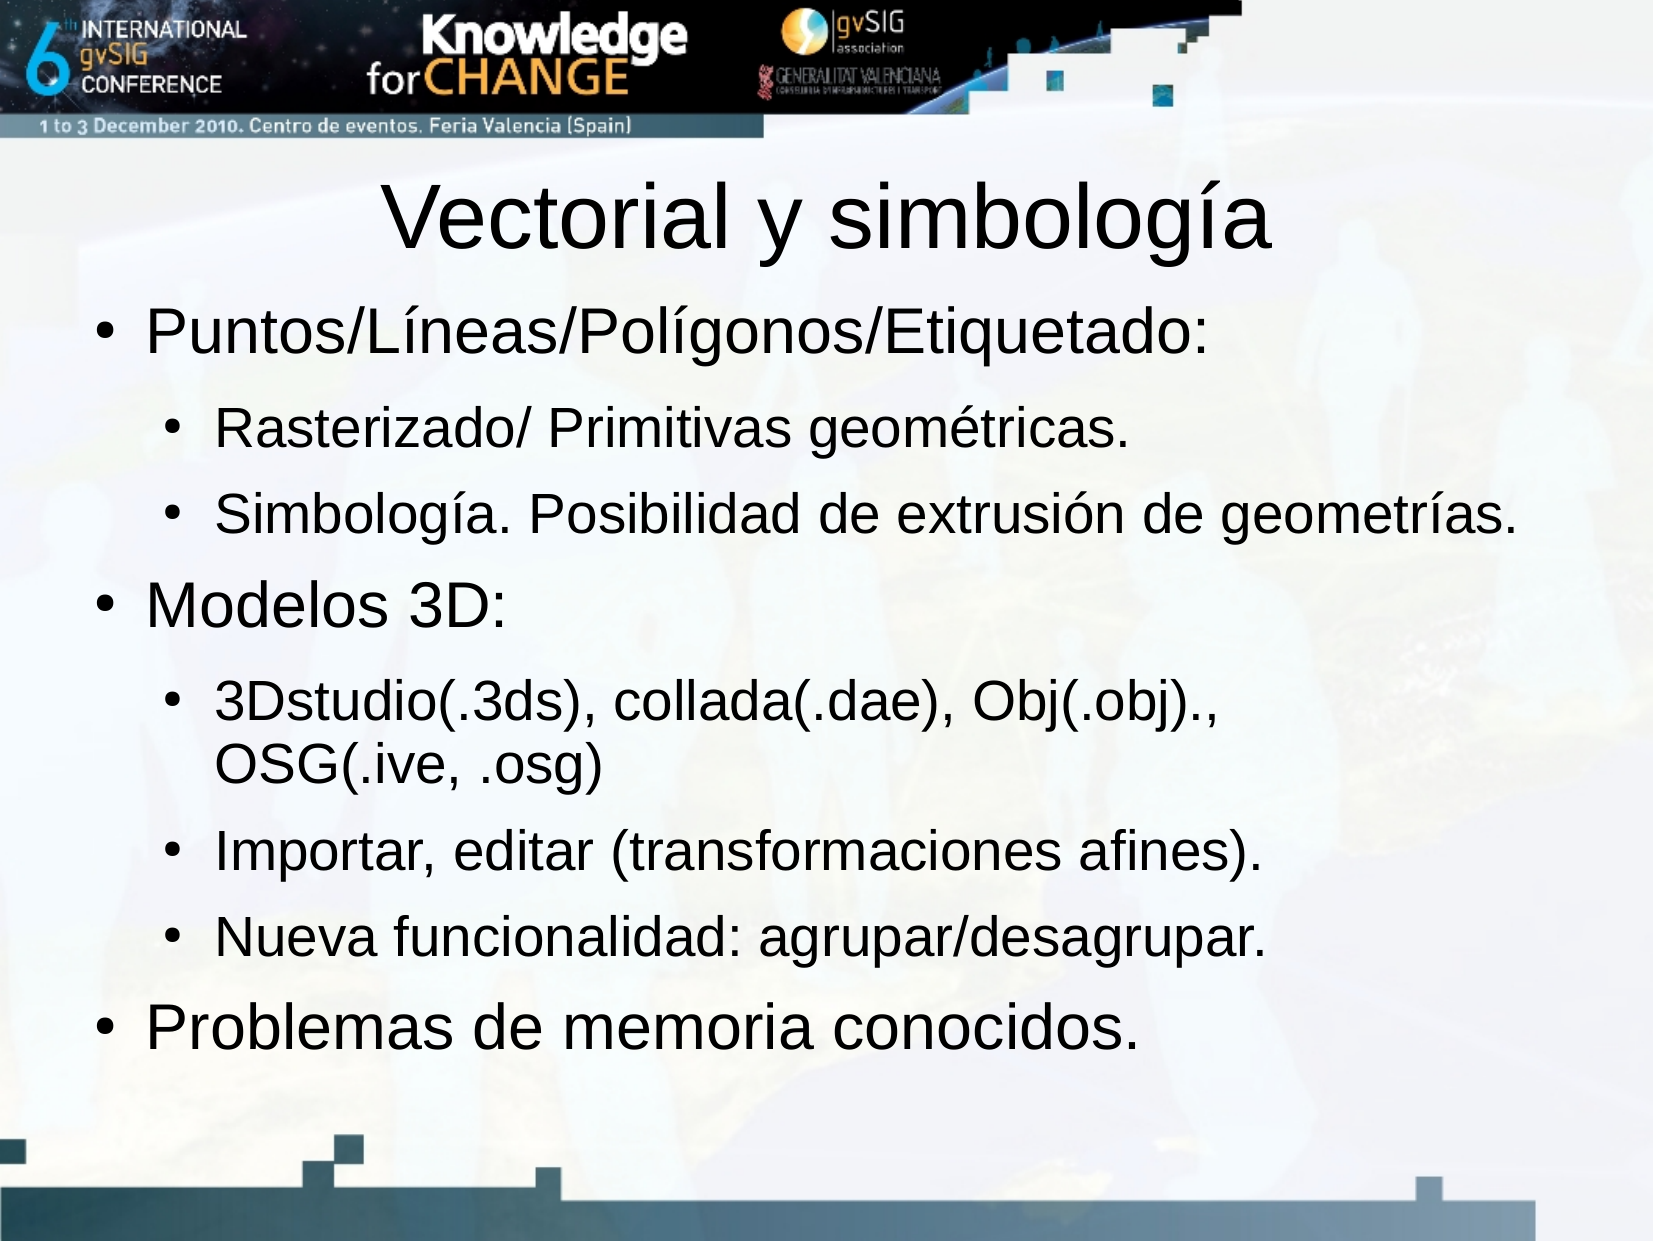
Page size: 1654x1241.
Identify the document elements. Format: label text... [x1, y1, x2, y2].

picture [0, 0, 1653, 1241]
title Vectorial y simbología [82, 165, 1571, 269]
list Puntos/Líneas/Polígonos/Etiquetado: Rasterizado/ Primitivas geométricas. Simbología. Posibilidad de extrusión de geometrías. Modelos 3D: 3Dstudio(.3ds), collada(.dae), Obj(.obj)., OSG(.ive, .osg) Importar, editar (transformaciones afines). Nueva funcionalidad: agrupar/desagrupar. Problemas de memoria conocidos. [76, 295, 1565, 1114]
